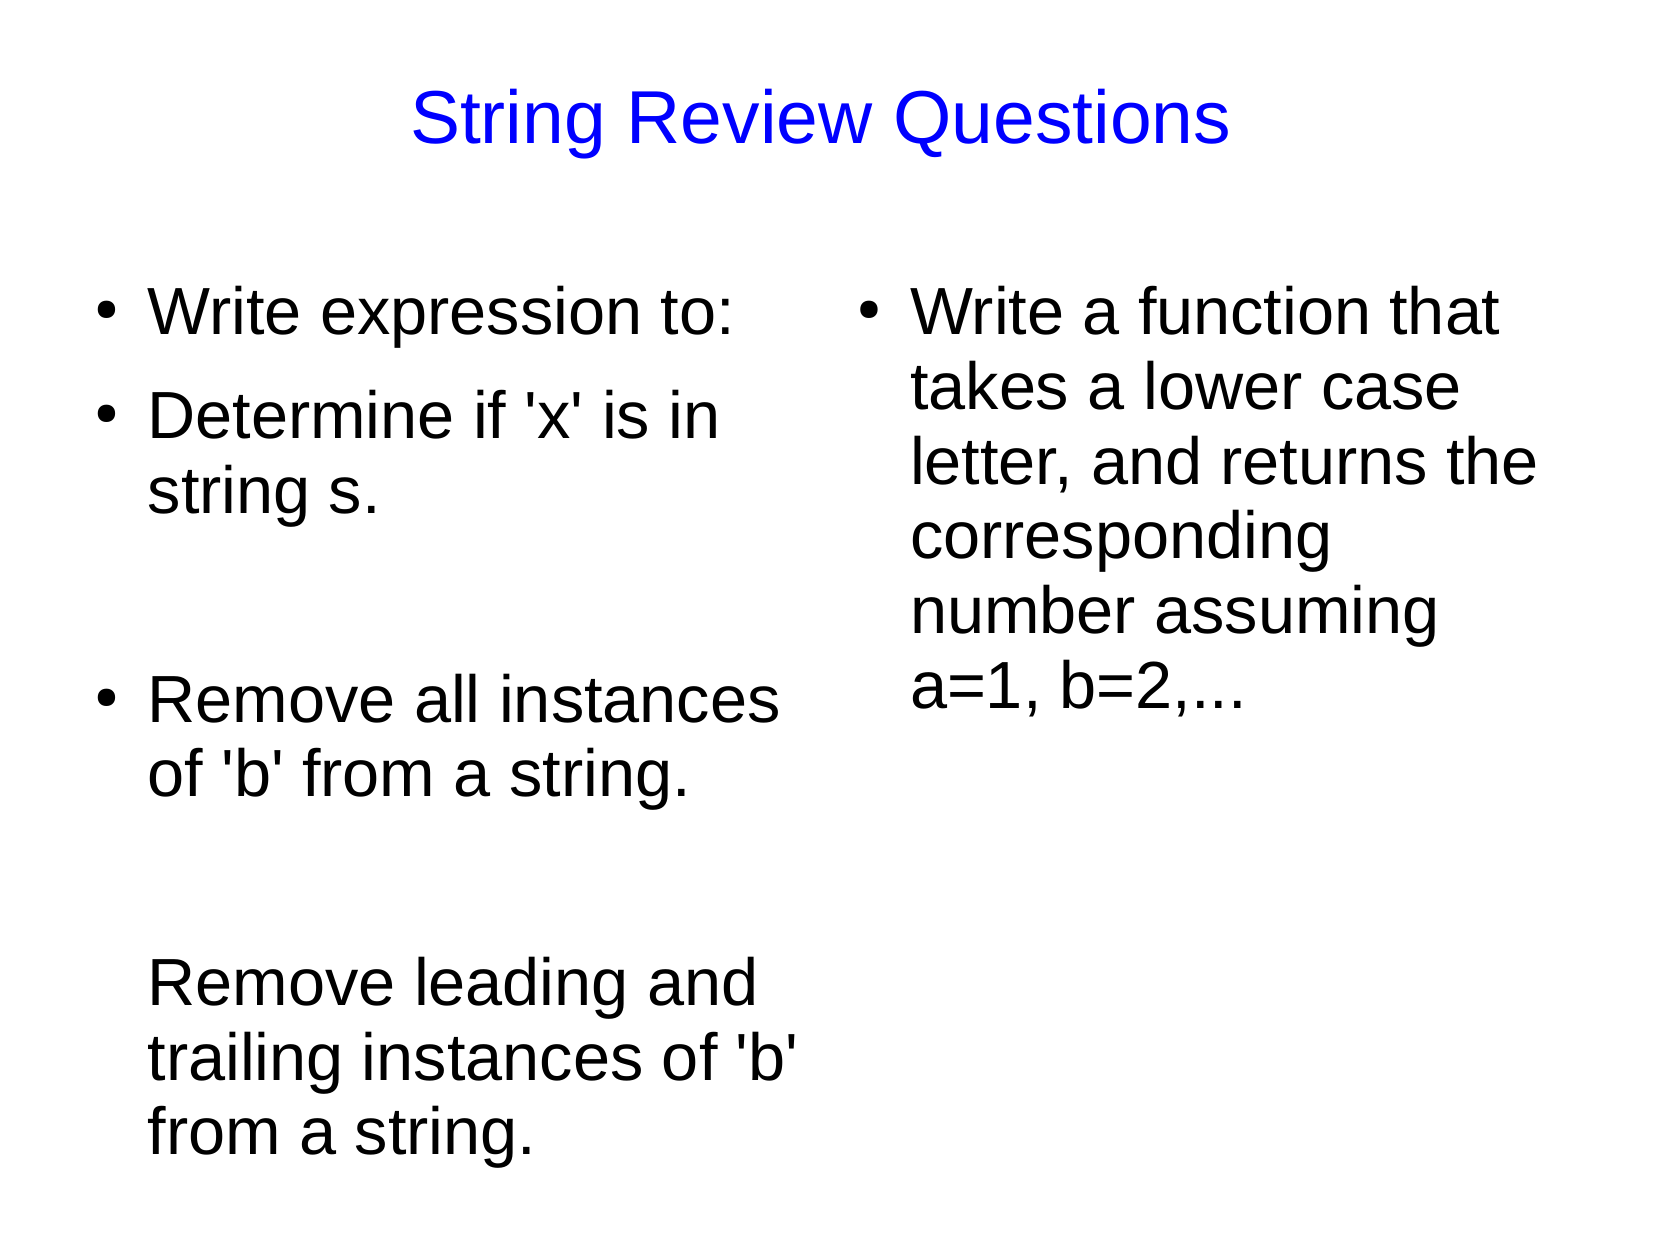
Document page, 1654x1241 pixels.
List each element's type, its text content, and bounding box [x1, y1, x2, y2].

list Write expression to: Determine if 'x' is in string s. Remove all instances of 'b' from a string. Remove leading and trailing instances of 'b' from a string. [76, 274, 803, 1167]
title String Review Questions [76, 58, 1565, 178]
list Write a function that takes a lower case letter, and returns the corresponding number assuming a=1, b=2,... [839, 274, 1566, 1093]
